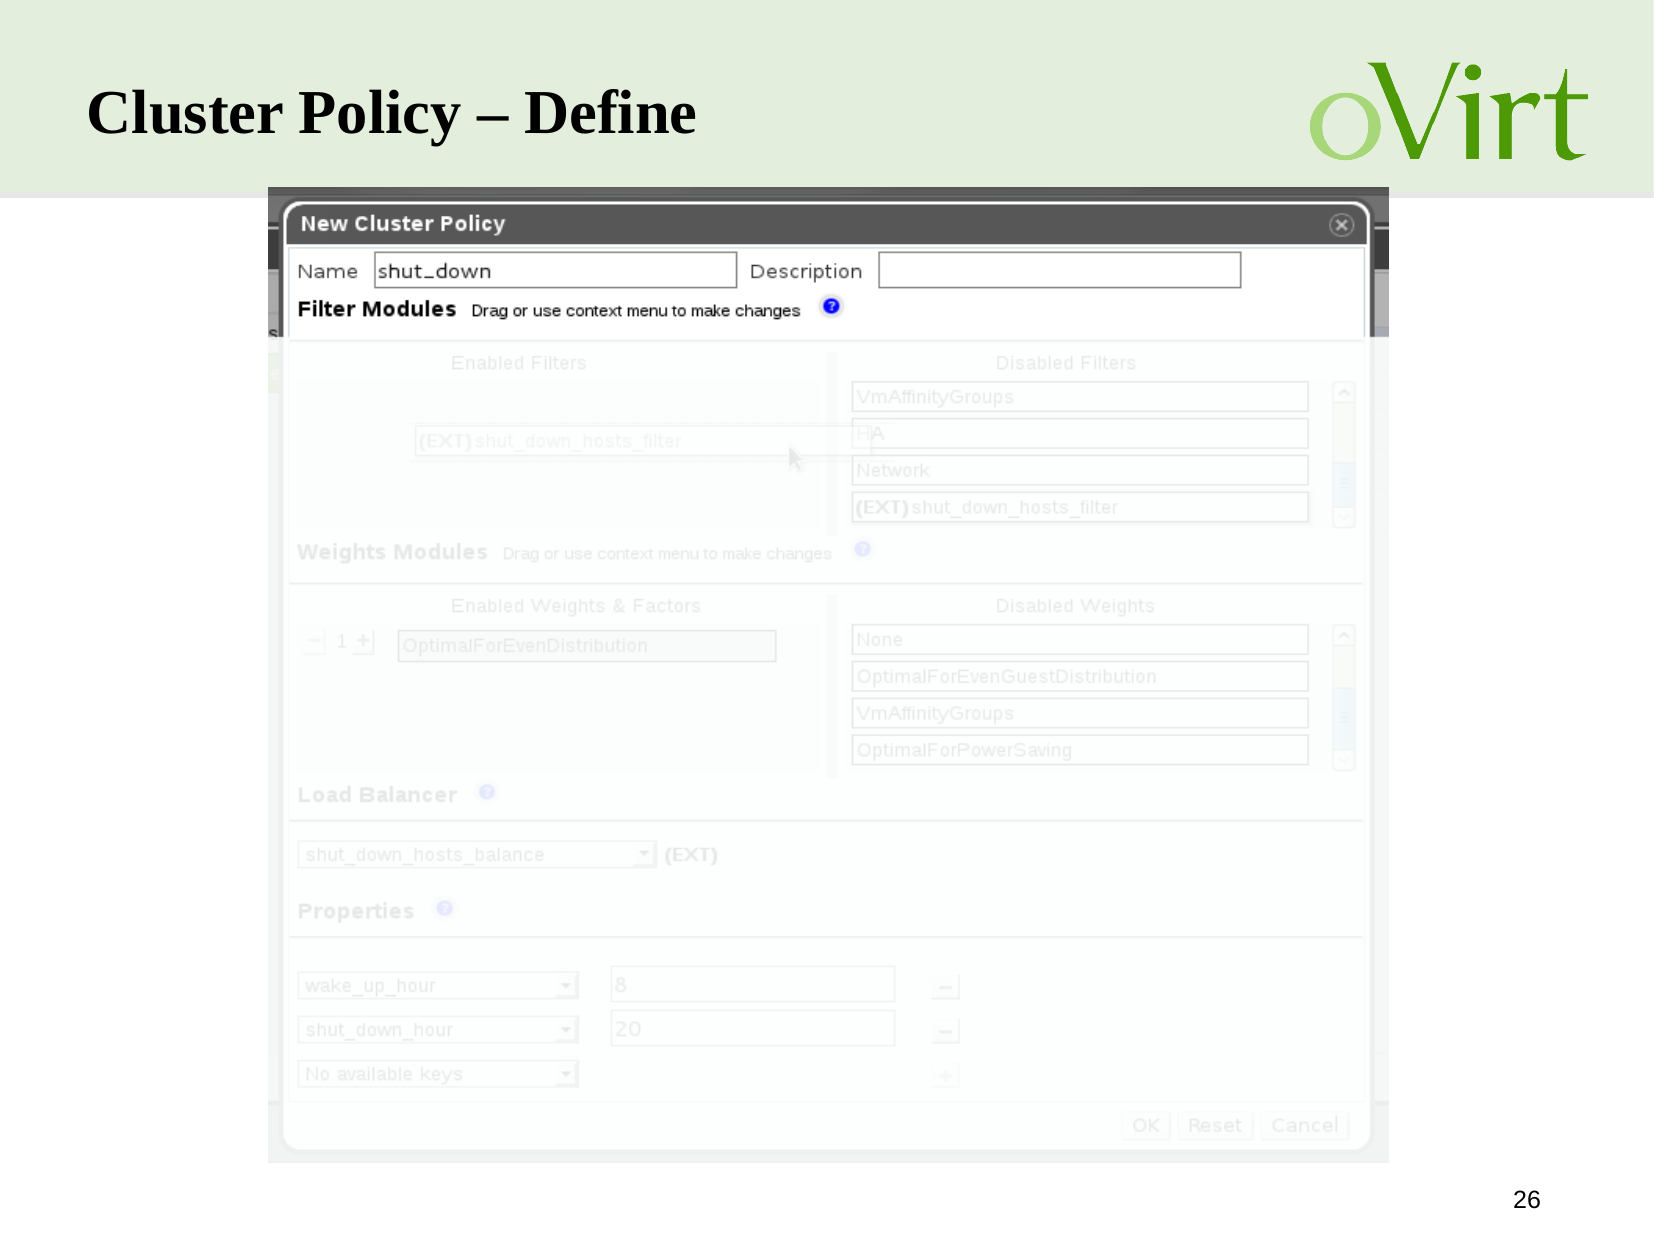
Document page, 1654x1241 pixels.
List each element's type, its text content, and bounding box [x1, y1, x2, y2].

picture [1307, 36, 1613, 180]
picture [268, 187, 1389, 1163]
title Cluster Policy – Define [86, 36, 1307, 188]
